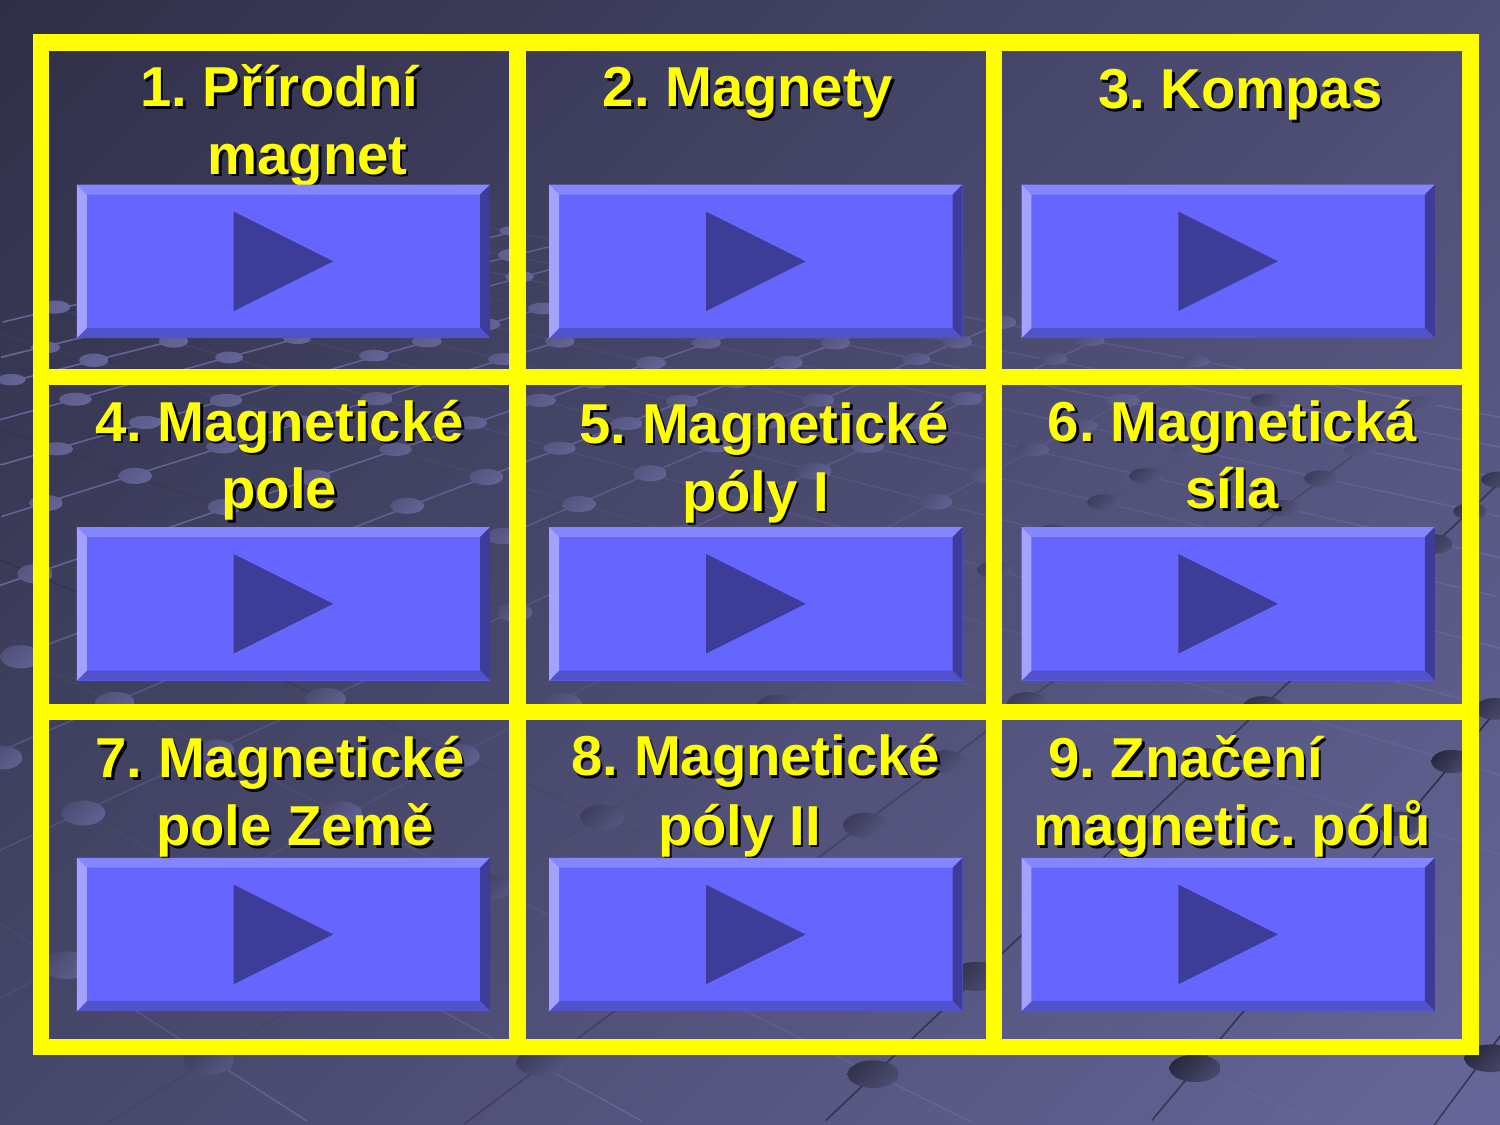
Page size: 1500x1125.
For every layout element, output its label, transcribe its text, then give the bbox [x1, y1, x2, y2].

table_header 3. Kompas [1002, 51, 1462, 369]
table_header 2. Magnety [526, 51, 986, 369]
text_box [77, 184, 491, 339]
table_cell 8. Magnetické póly II [526, 720, 986, 1039]
table_header 1. Přírodní magnet [49, 51, 509, 369]
text_box [1022, 184, 1435, 339]
table_cell 7. Magnetické pole Země [49, 720, 509, 1039]
table_cell 5. Magnetické póly I [526, 385, 986, 704]
table_cell 9. Značení magnetic. pólů [1002, 720, 1462, 1039]
text_box [1023, 527, 1435, 681]
table_cell 6. Magnetická síla [1002, 385, 1462, 704]
table_cell 4. Magnetické pole [49, 385, 509, 704]
text_box [550, 857, 963, 1012]
text_box [550, 527, 963, 681]
text_box [78, 857, 491, 1012]
text_box [550, 184, 963, 339]
text_box [78, 527, 491, 681]
text_box [1022, 857, 1435, 1012]
